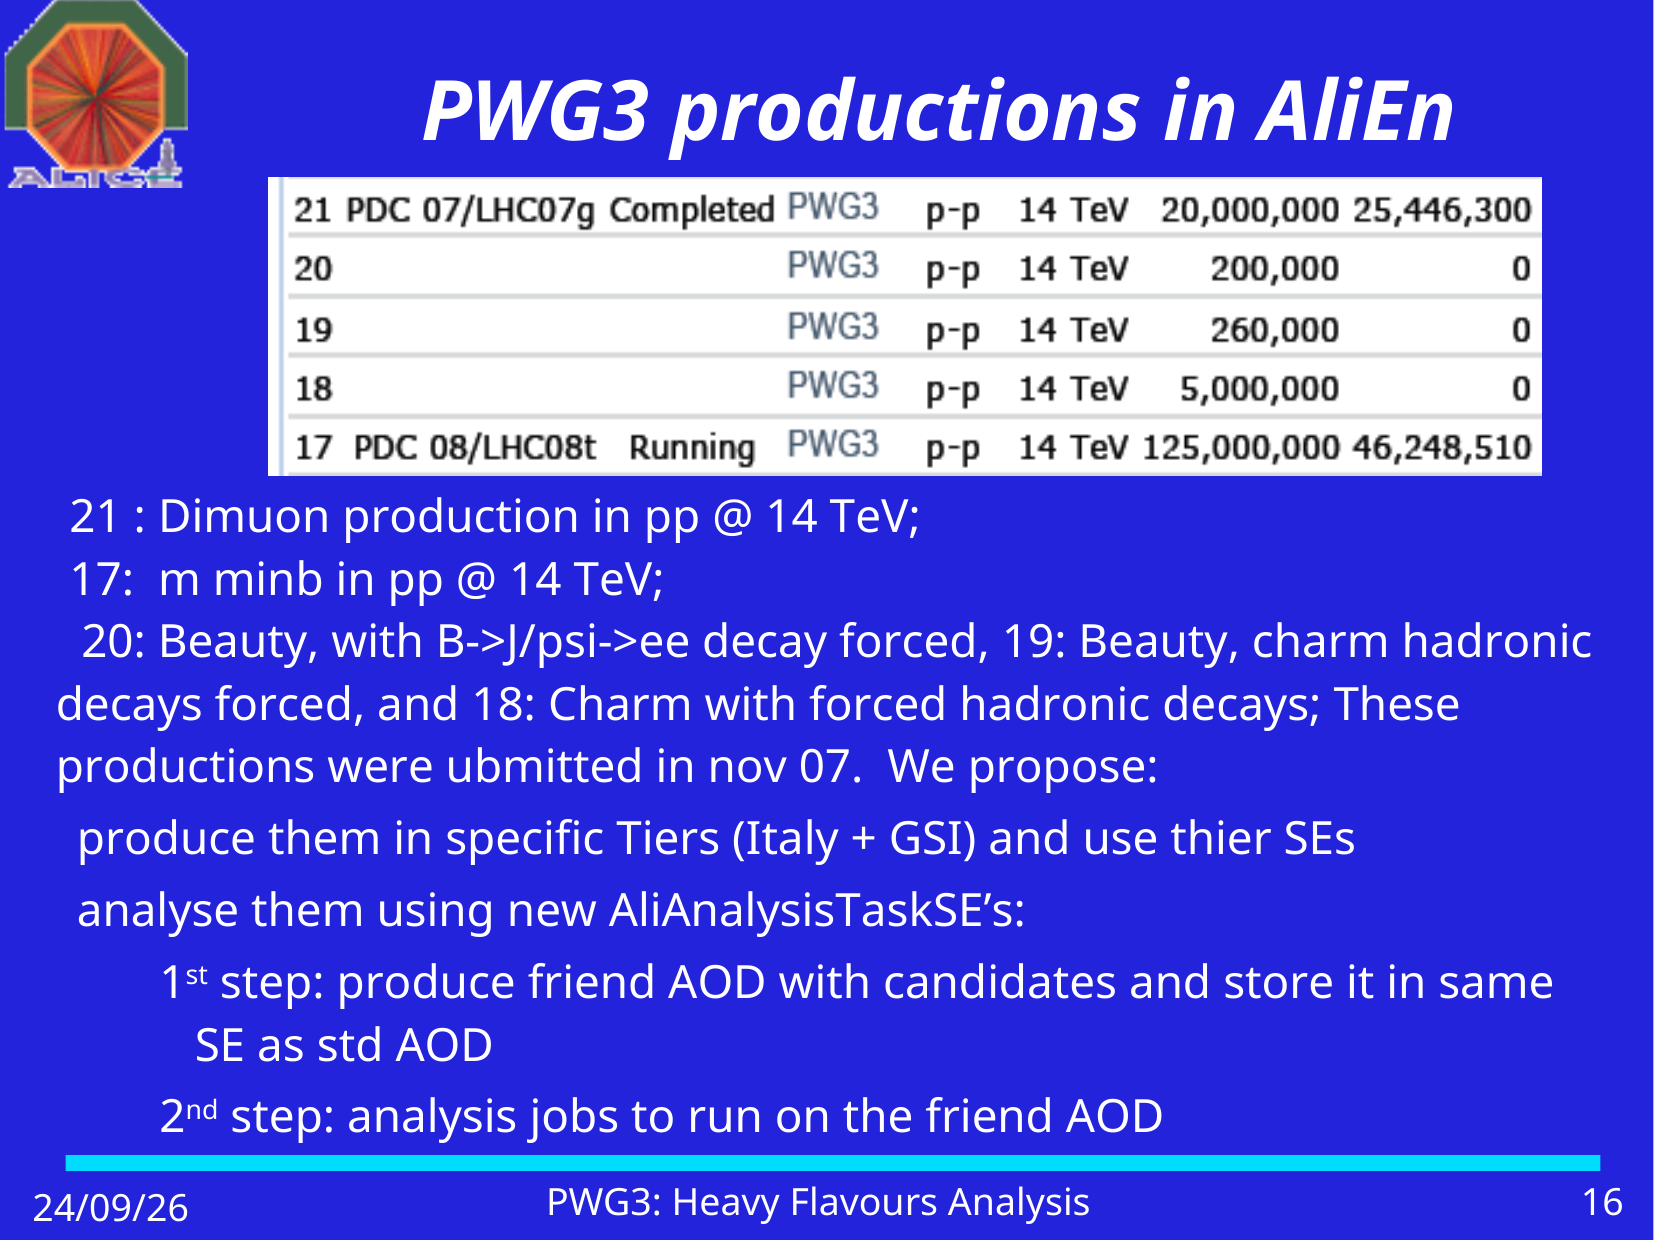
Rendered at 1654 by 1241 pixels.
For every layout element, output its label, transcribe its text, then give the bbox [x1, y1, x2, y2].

title PWG3 productions in AliEn [225, 4, 1654, 213]
picture [4, 0, 188, 188]
picture [268, 177, 1542, 476]
list 21 : Dimuon production in pp @ 14 TeV; 17: m minb in pp @ 14 TeV; 20: Beauty, with B->J/psi->ee decay forced, 19: Beauty, charm hadronic decays forced, and 18: Charm with forced hadronic decays; These productions were ubmitted in nov 07. We propose: produce them in specific Tiers (Italy + GSI) and use thier SEs analyse them using new AliAnalysisTaskSE’s: 1st step: produce friend AOD with candidates and store it in same SE as std AOD 2nd step: analysis jobs to run on the friend AOD [0, 483, 1595, 1159]
